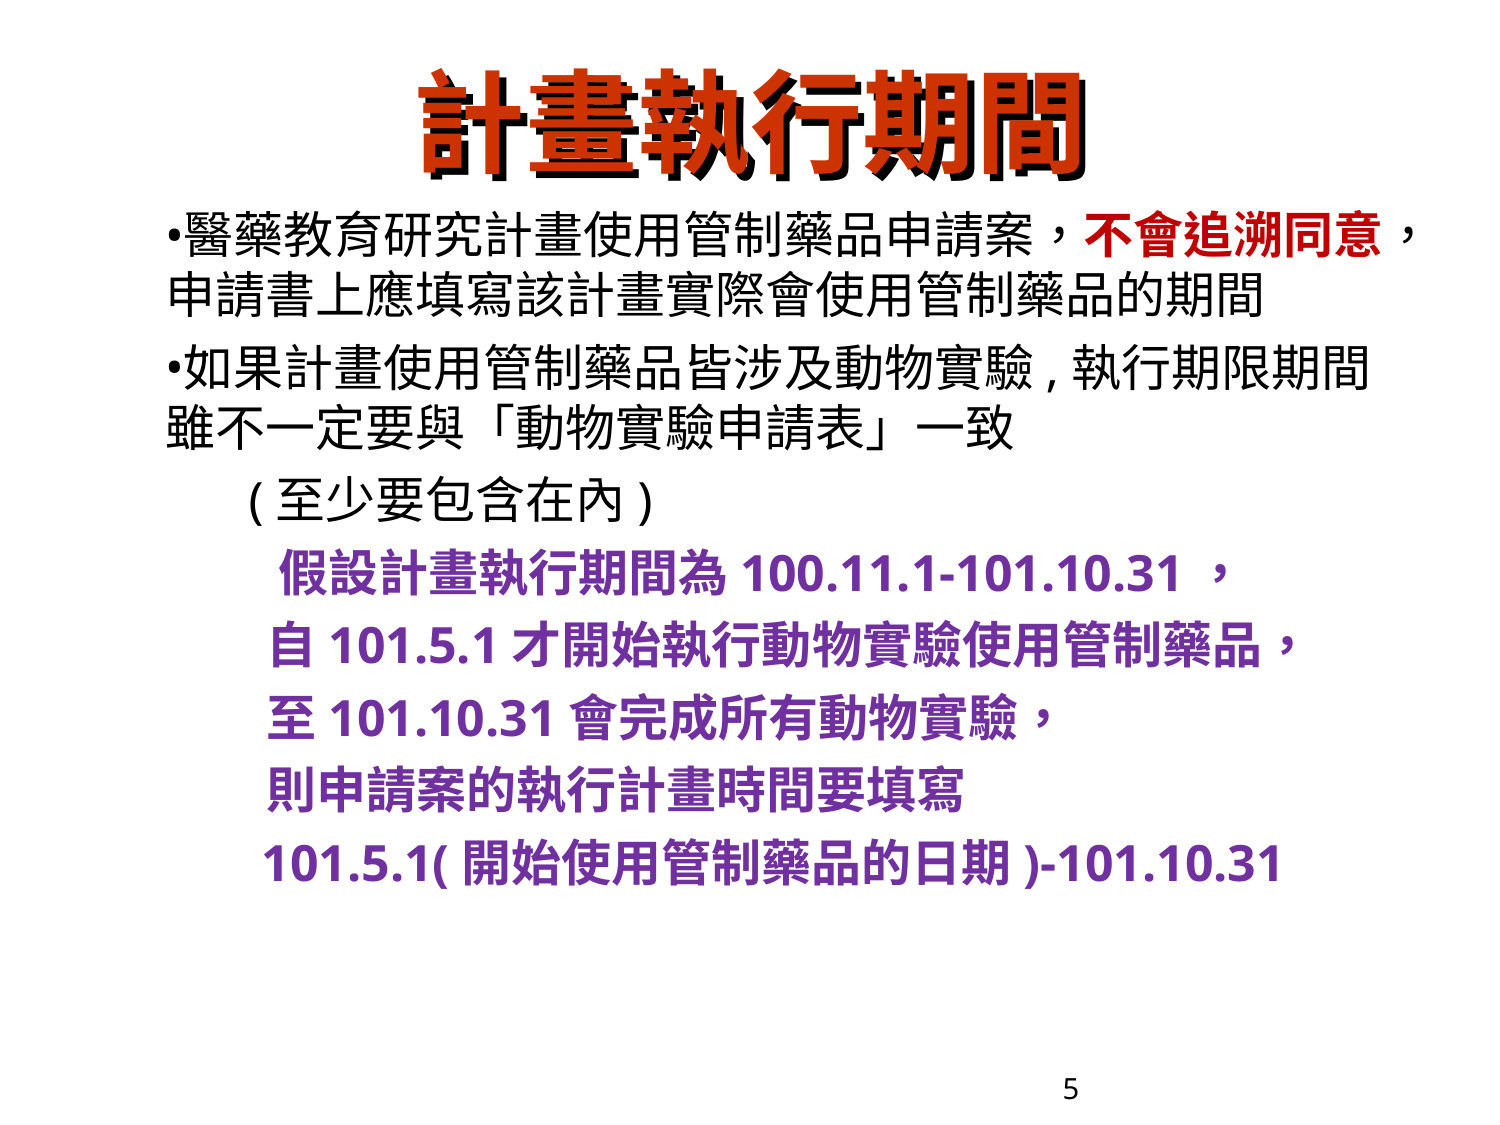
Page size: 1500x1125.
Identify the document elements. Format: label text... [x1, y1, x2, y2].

list 醫藥教育研究計畫使用管制藥品申請案，不會追溯同意，申請書上應填寫該計畫實際會使用管制藥品的期間 如果計畫使用管制藥品皆涉及動物實驗,執行期限期間雖不一定要與「動物實驗申請表」一致 (至少要包含在內) 假設計畫執行期間為100.11.1-101.10.31， 自101.5.1才開始執行動物實驗使用管制藥品， 至101.10.31會完成所有動物實驗， 則申請案的執行計畫時間要填寫 101.5.1(開始使用管制藥品的日期)-101.10.31 [150, 196, 1426, 1059]
title 計畫執行期間 [75, 45, 1426, 185]
